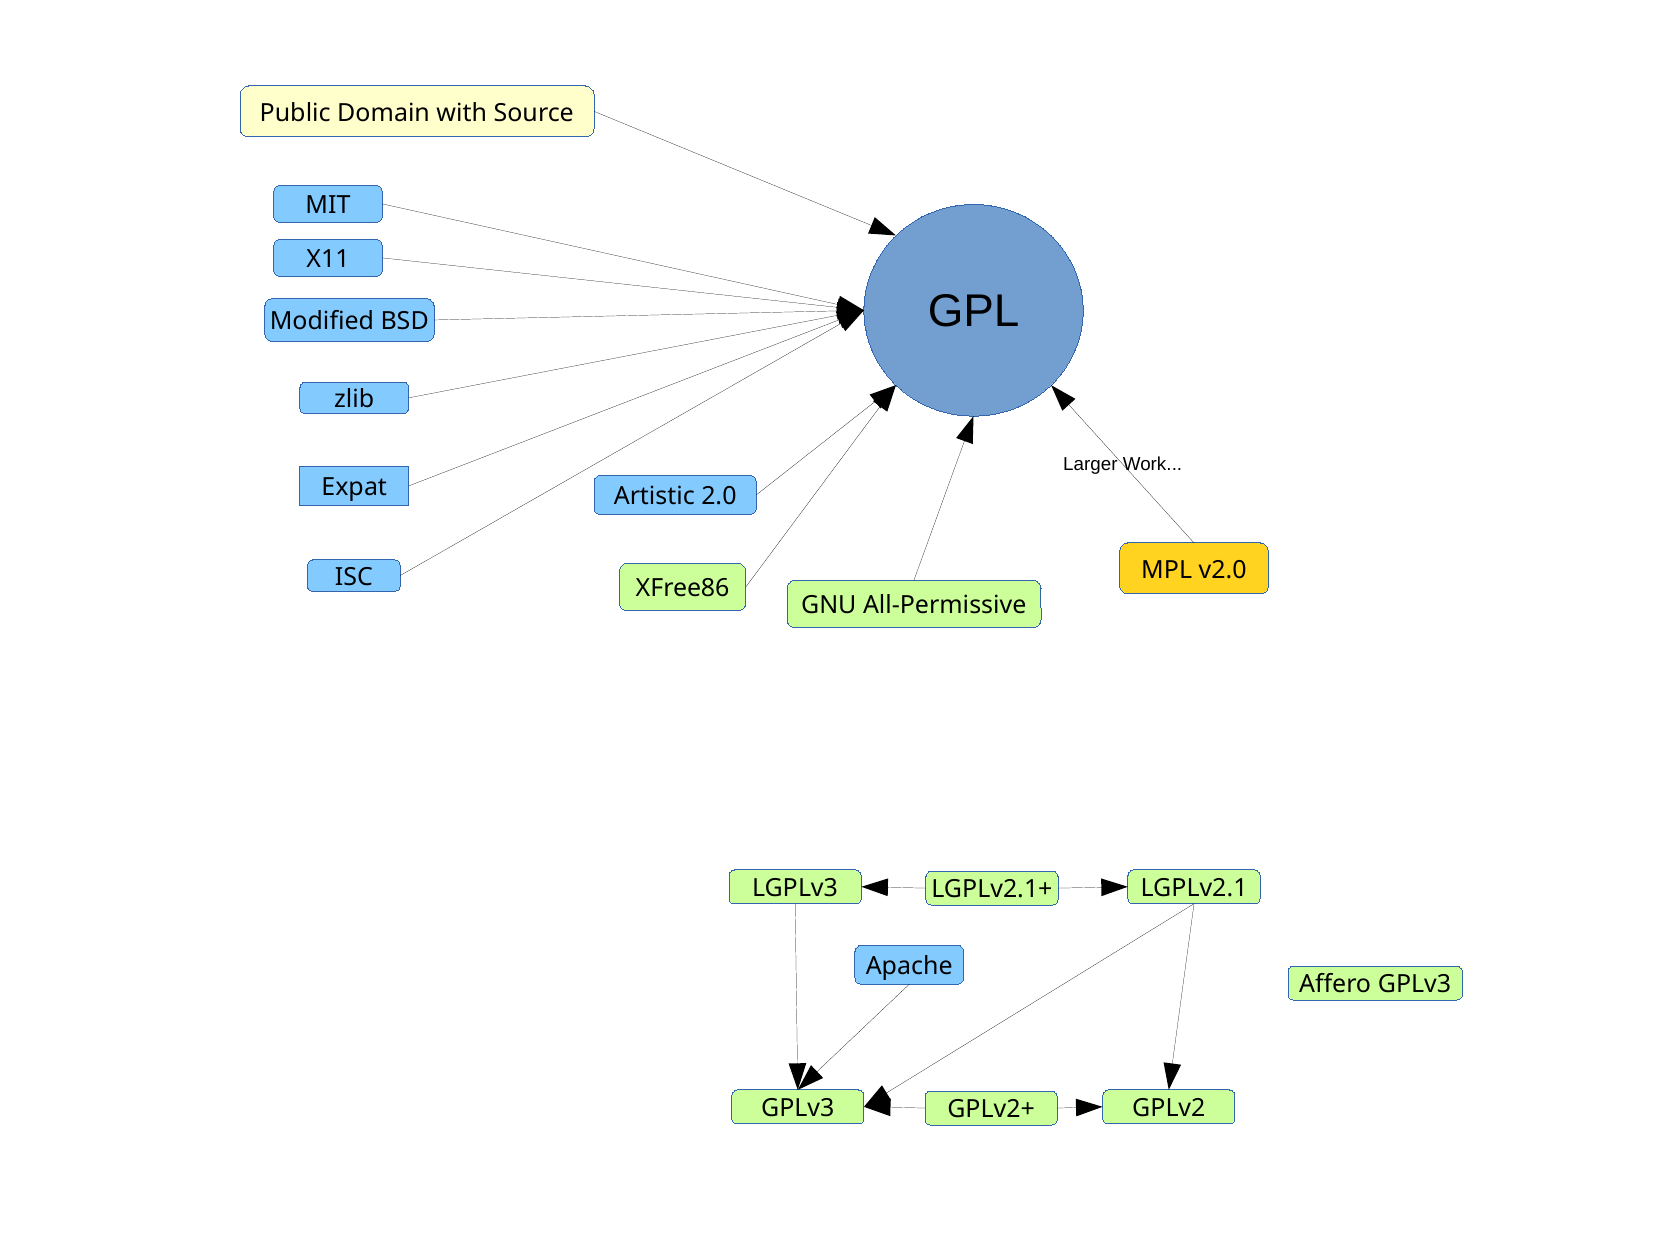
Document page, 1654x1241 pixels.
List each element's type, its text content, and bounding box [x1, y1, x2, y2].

text_box GPLv2+ [925, 1091, 1058, 1126]
text_box XFree86 [619, 563, 746, 611]
text_box ISC [307, 559, 401, 592]
text_box GPL [863, 204, 1084, 417]
text_box X11 [273, 239, 383, 277]
text_box zlib [299, 382, 409, 414]
text_box Expat [299, 466, 409, 506]
text_box GPLv2 [1102, 1089, 1235, 1124]
text_box Artistic 2.0 [594, 475, 757, 515]
text_box LGPLv3 [729, 869, 862, 904]
text_box LGPLv2.1 [1127, 869, 1261, 904]
text_box GPLv3 [731, 1089, 864, 1124]
text_box Public Domain with Source [240, 85, 595, 137]
text_box GNU All-Permissive [787, 580, 1042, 628]
text_box LGPLv2.1+ [925, 871, 1059, 906]
text_box MIT [273, 185, 383, 223]
text_box Modified BSD [264, 298, 435, 342]
text_box MPL v2.0 [1119, 542, 1269, 594]
text_box Affero GPLv3 [1288, 966, 1463, 1001]
text_box Apache [854, 945, 964, 985]
